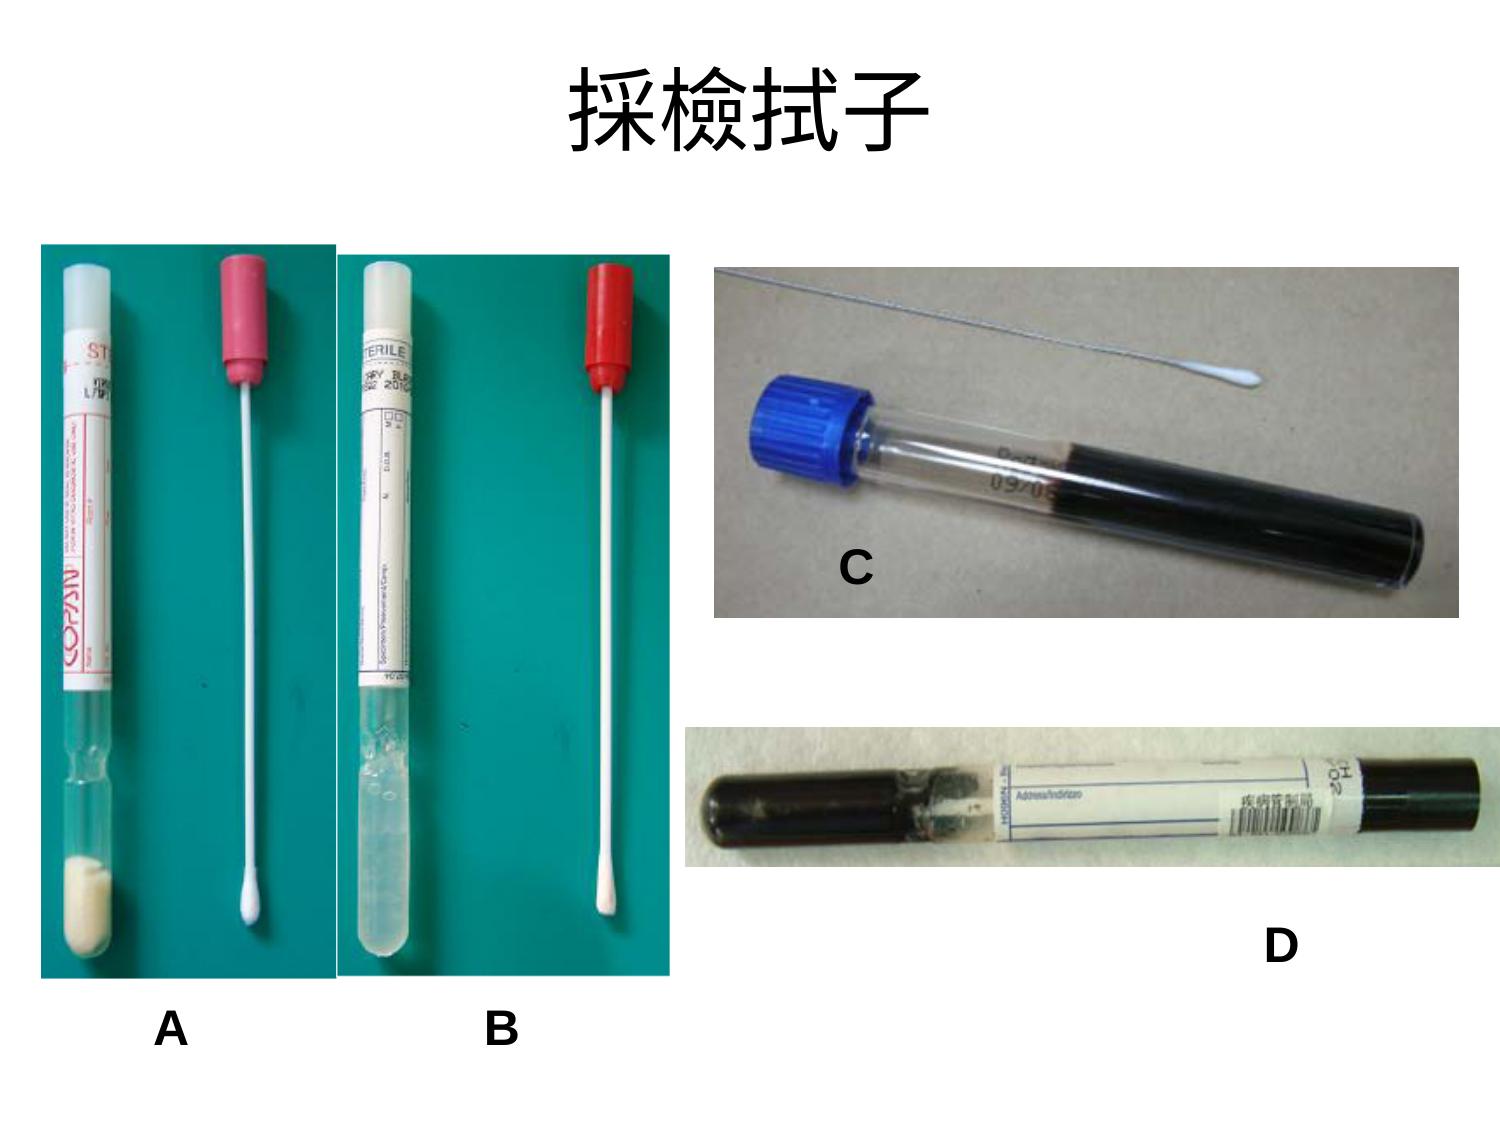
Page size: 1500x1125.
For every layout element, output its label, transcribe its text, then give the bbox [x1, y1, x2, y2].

picture [714, 267, 1459, 618]
text_box D [1198, 904, 1365, 980]
text_box C [773, 527, 940, 603]
title 採檢拭子 [75, 45, 1426, 233]
picture [41, 243, 670, 986]
text_box B [419, 987, 585, 1063]
picture [685, 727, 1500, 867]
text_box A [88, 987, 254, 1063]
